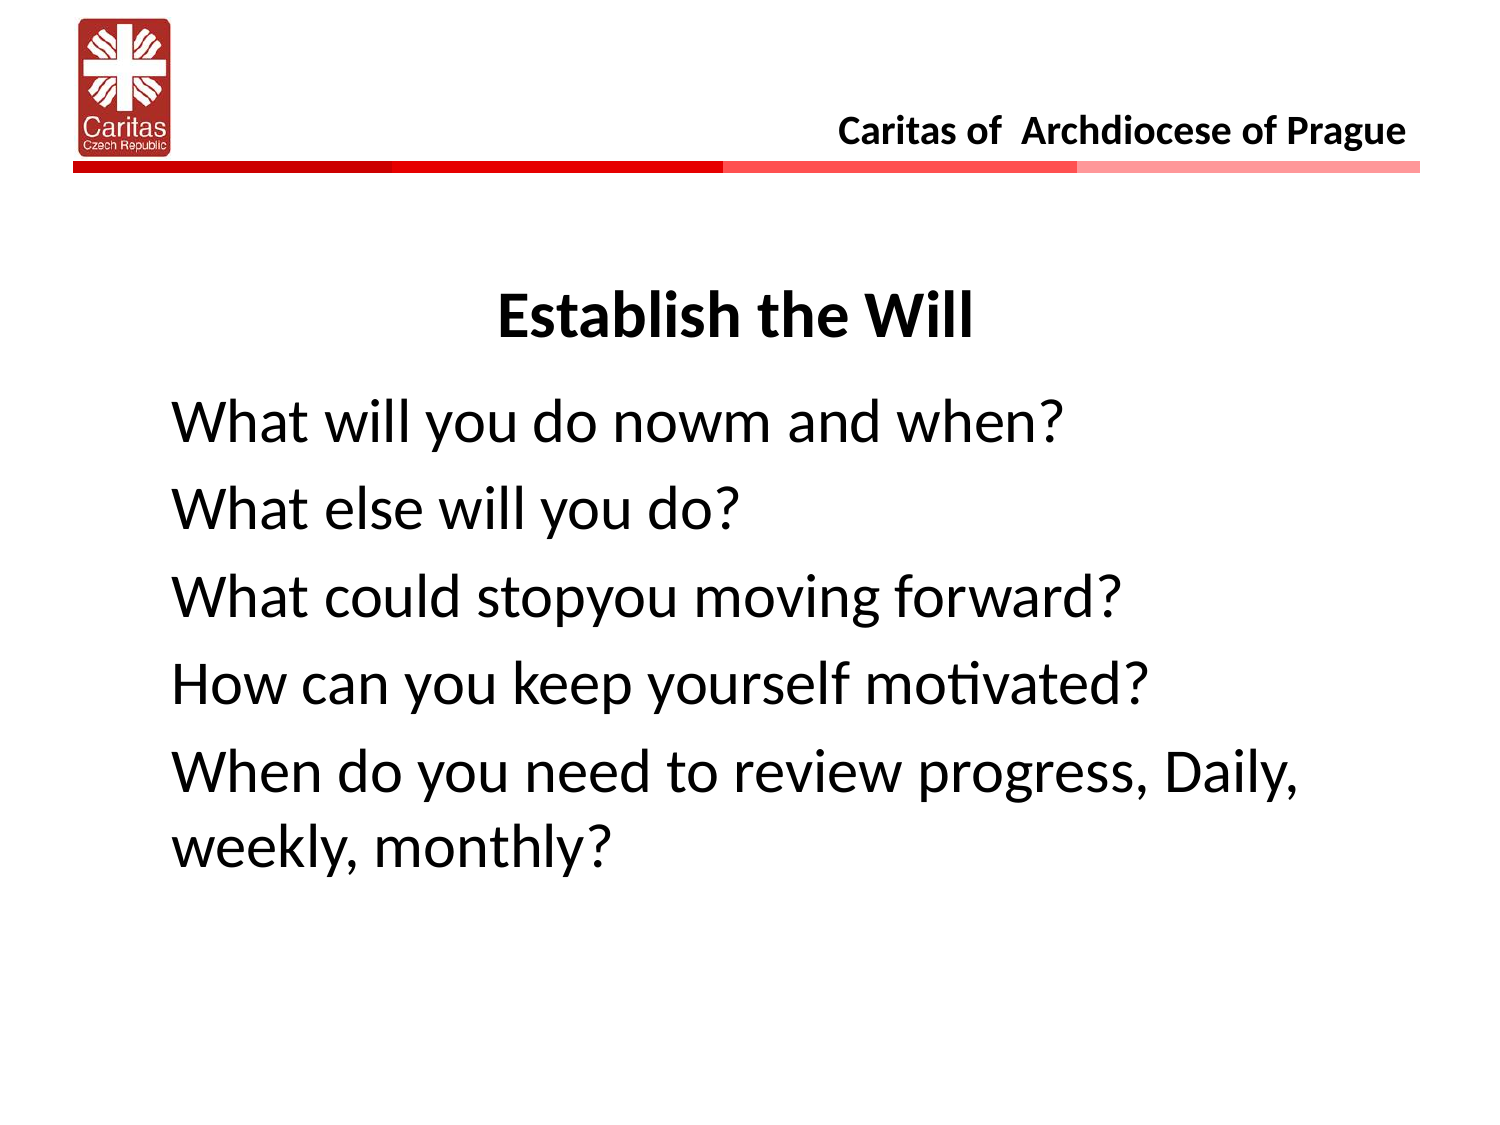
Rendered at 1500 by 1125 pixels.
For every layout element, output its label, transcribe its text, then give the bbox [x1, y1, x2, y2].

text_box Caritas of Archdiocese of Prague [253, 88, 1459, 191]
picture [74, 17, 174, 160]
text_box [73, 161, 1420, 173]
subtitle Establish the Will What will you do nowm and when? What else will you do? What could stopyou moving forward? How can you keep yourself motivated? When do you need to review progress, Daily, weekly, monthly? [85, 255, 1388, 1024]
